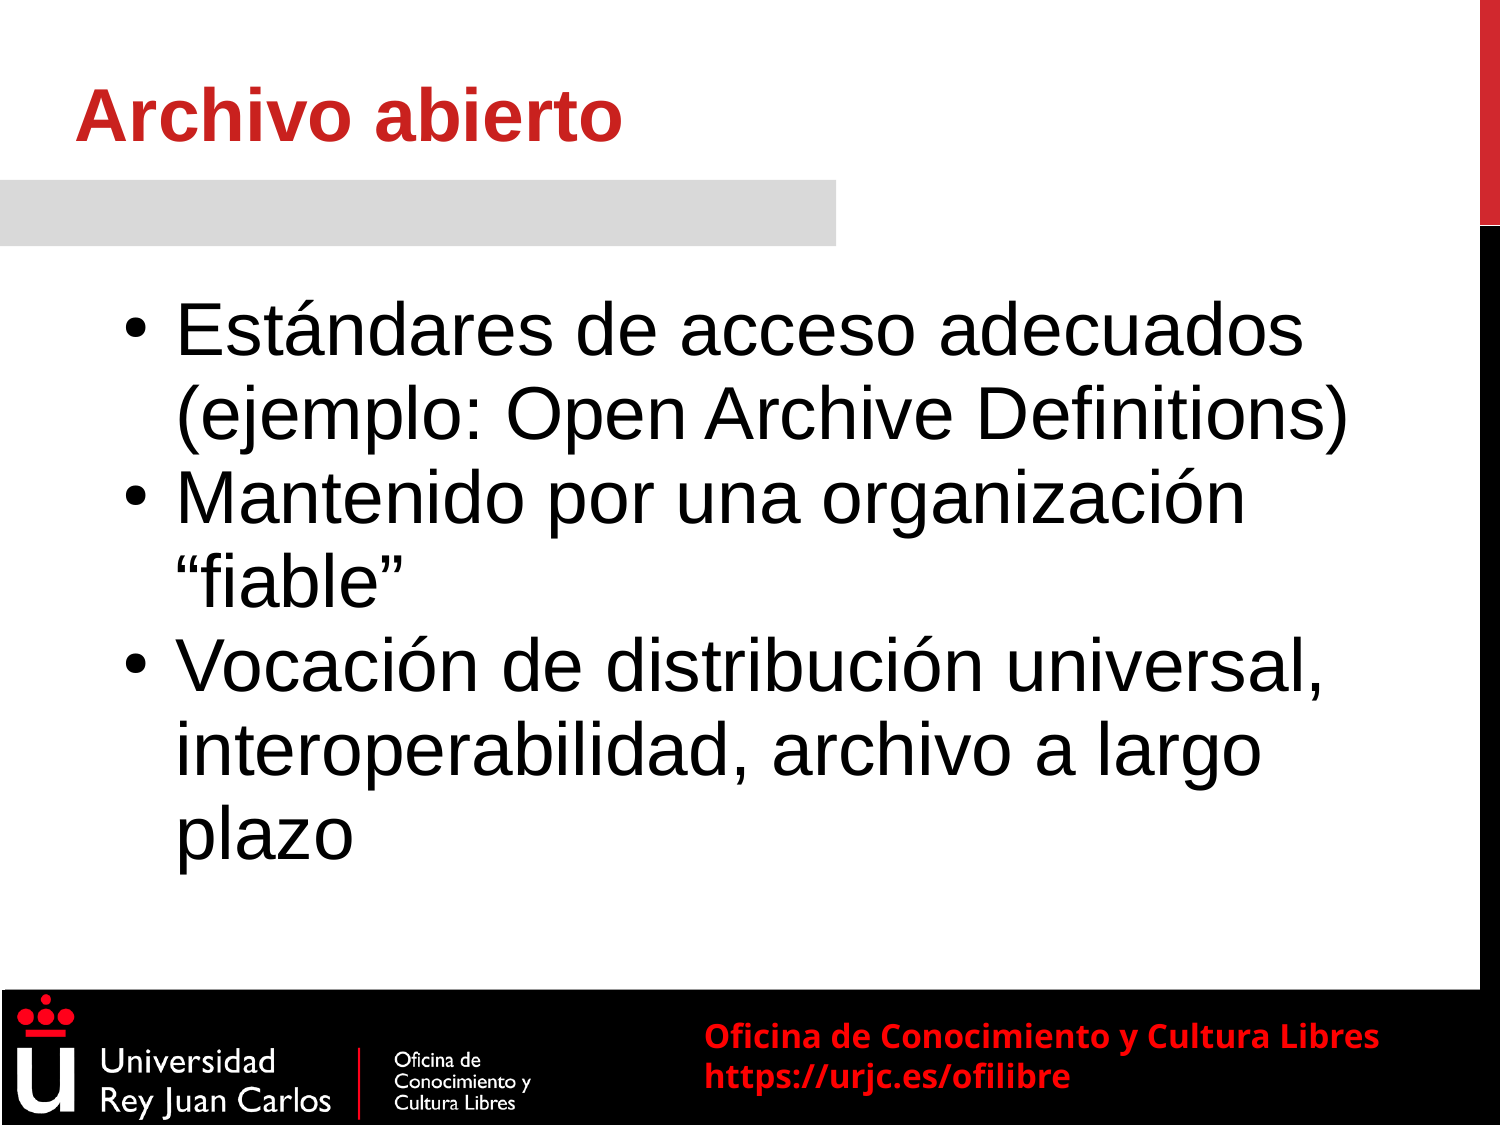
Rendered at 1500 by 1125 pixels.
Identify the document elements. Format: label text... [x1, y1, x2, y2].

title [75, 15, 1425, 172]
picture [17, 994, 531, 1120]
text_box Archivo abierto [60, 66, 691, 249]
text_box Estándares de acceso adecuados (ejemplo: Open Archive Definitions) Mantenido por una organización “fiable” Vocación de distribución universal, interoperabilidad, archivo a largo plazo [90, 280, 1381, 967]
